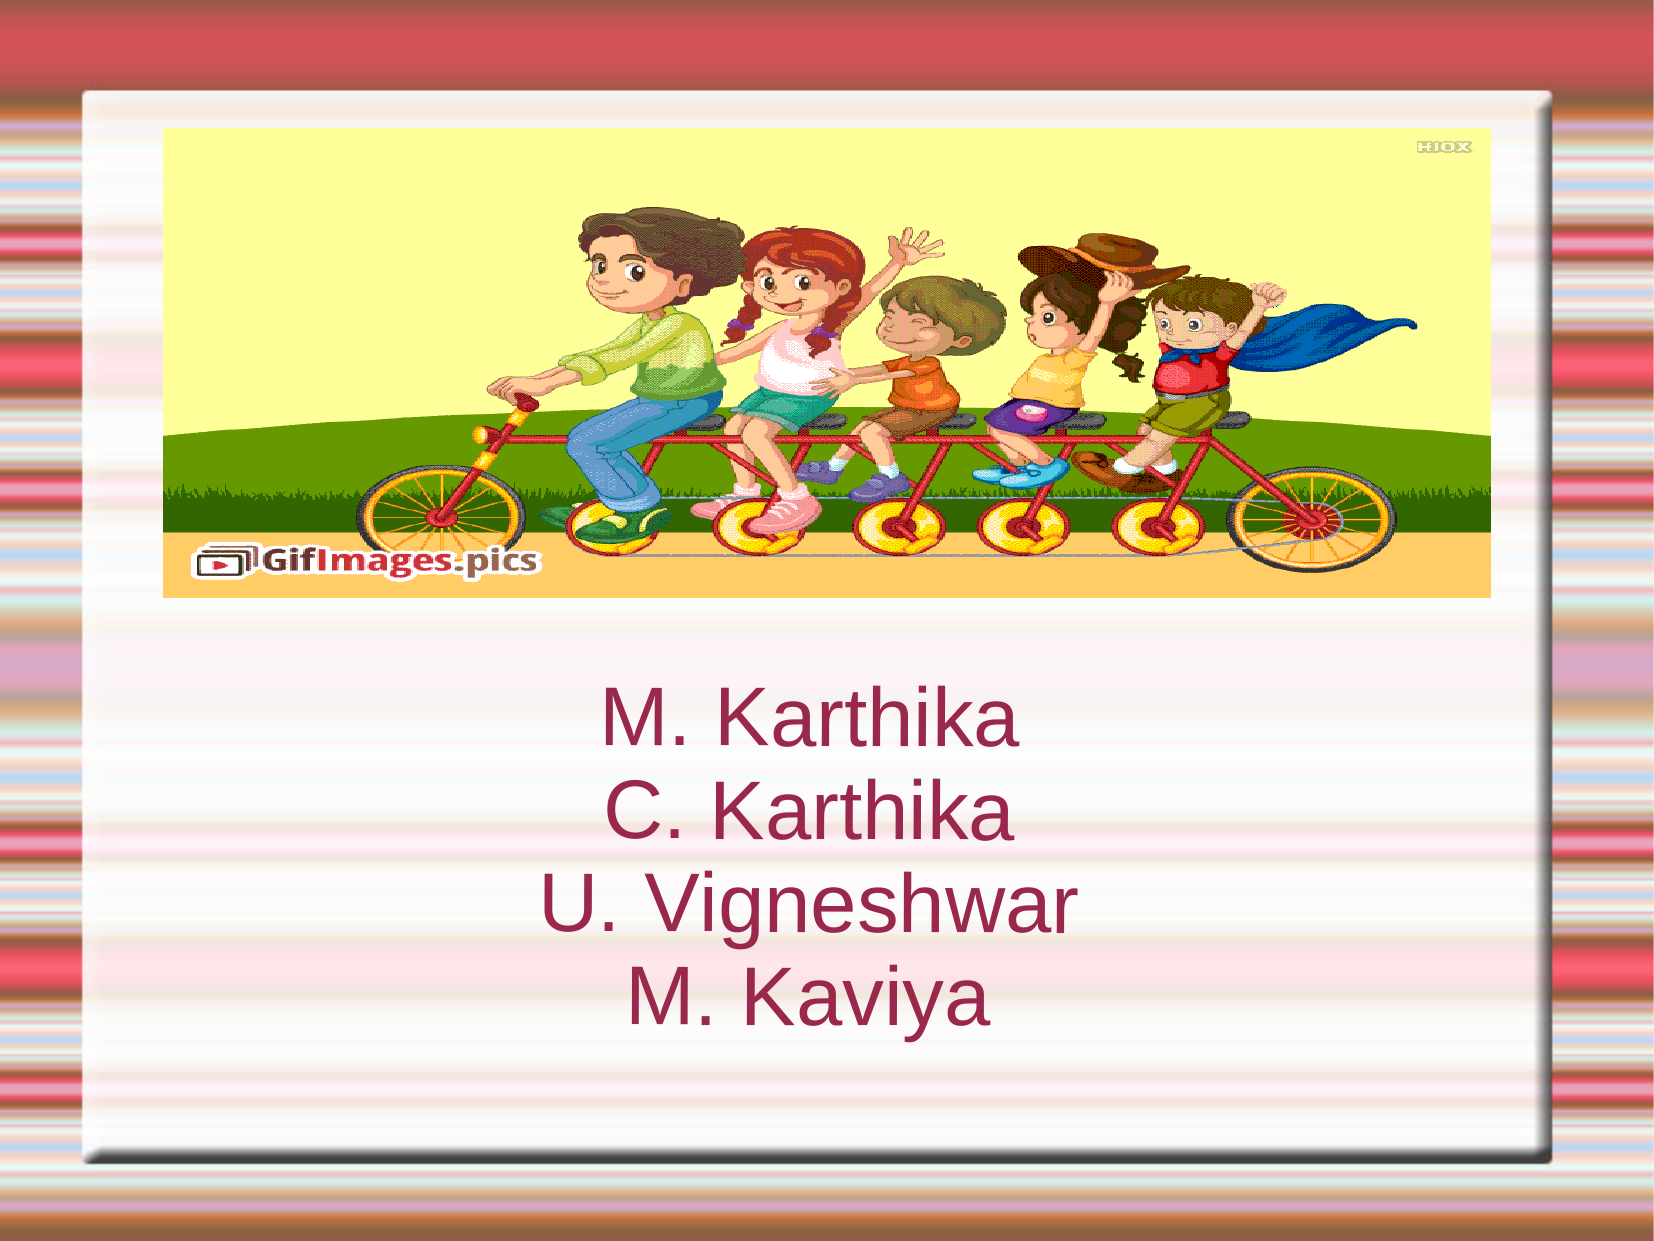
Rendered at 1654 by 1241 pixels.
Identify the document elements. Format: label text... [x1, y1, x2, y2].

picture [0, 0, 1654, 1241]
subtitle M. Karthika C. Karthika U. Vigneshwar M. Kaviya [116, 509, 1502, 1241]
